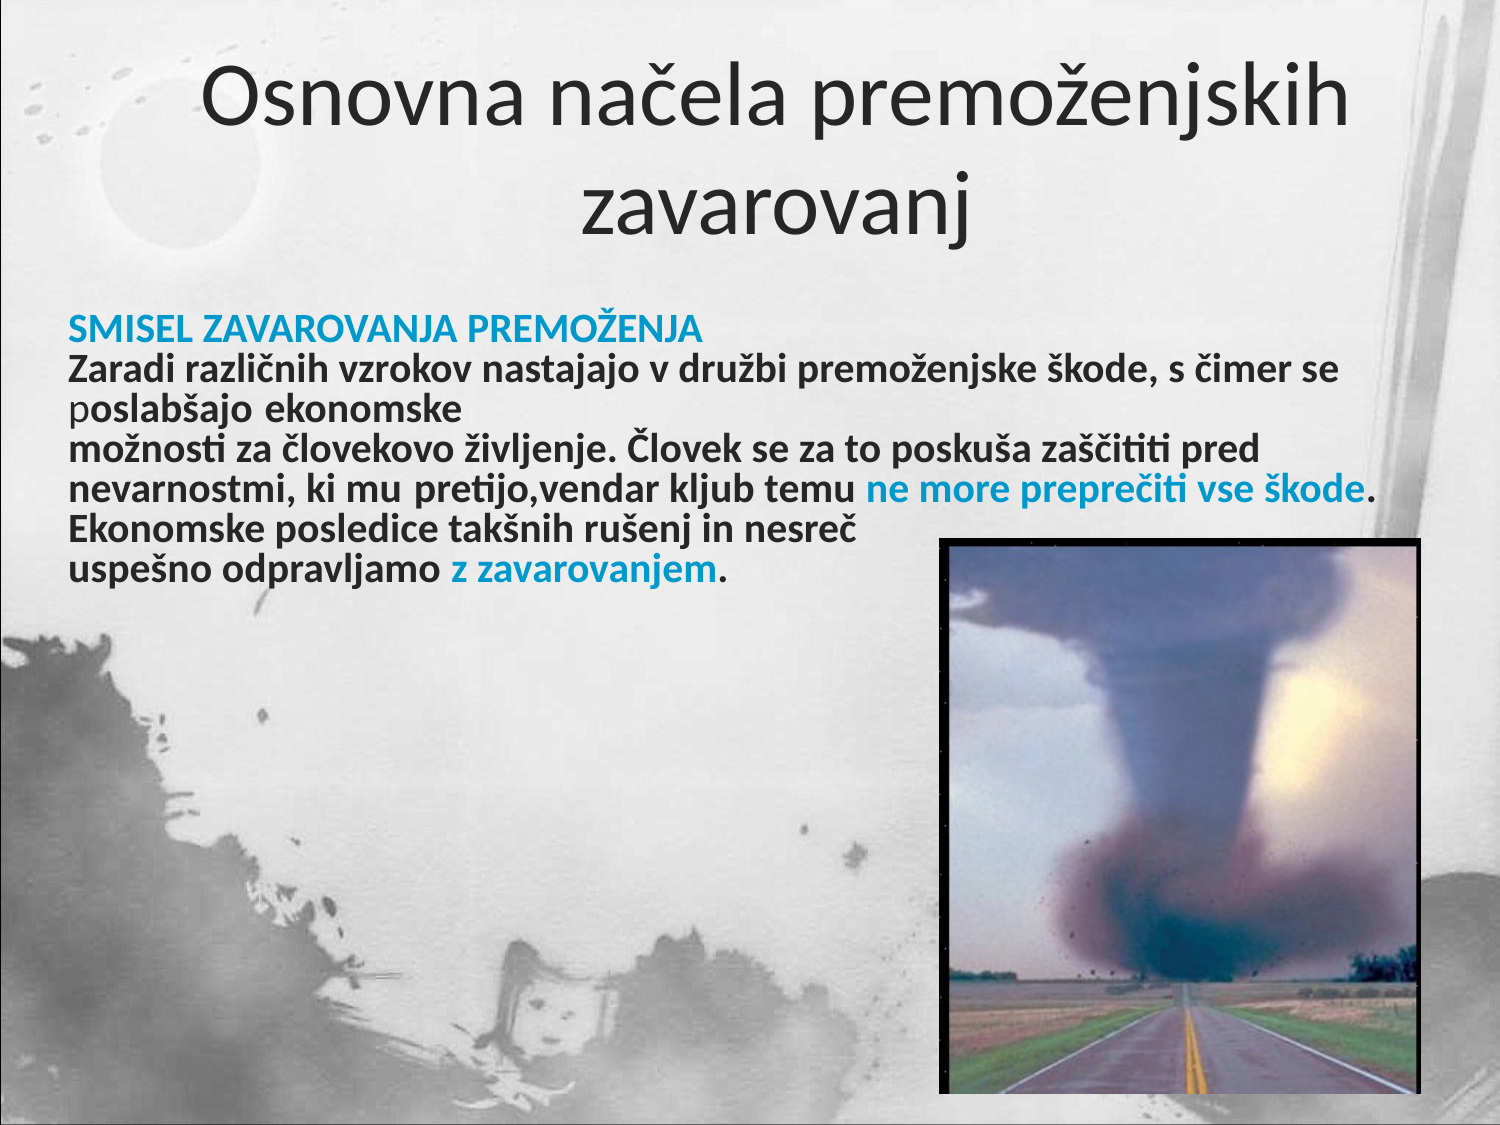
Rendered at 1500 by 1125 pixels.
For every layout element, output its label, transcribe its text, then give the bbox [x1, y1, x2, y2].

list SMISEL ZAVAROVANJA PREMOŽENJA Zaradi različnih vzrokov nastajajo v družbi premoženjske škode, s čimer se poslabšajo ekonomske možnosti za človekovo življenje. Človek se za to poskuša zaščititi pred nevarnostmi, ki mu pretijo,vendar kljub temu ne more preprečiti vse škode. Ekonomske posledice takšnih rušenj in nesreč uspešno odpravljamo z zavarovanjem. [53, 302, 1404, 1053]
title Osnovna načela premoženjskih zavarovanj [105, 58, 1370, 228]
picture [0, 0, 1500, 1125]
